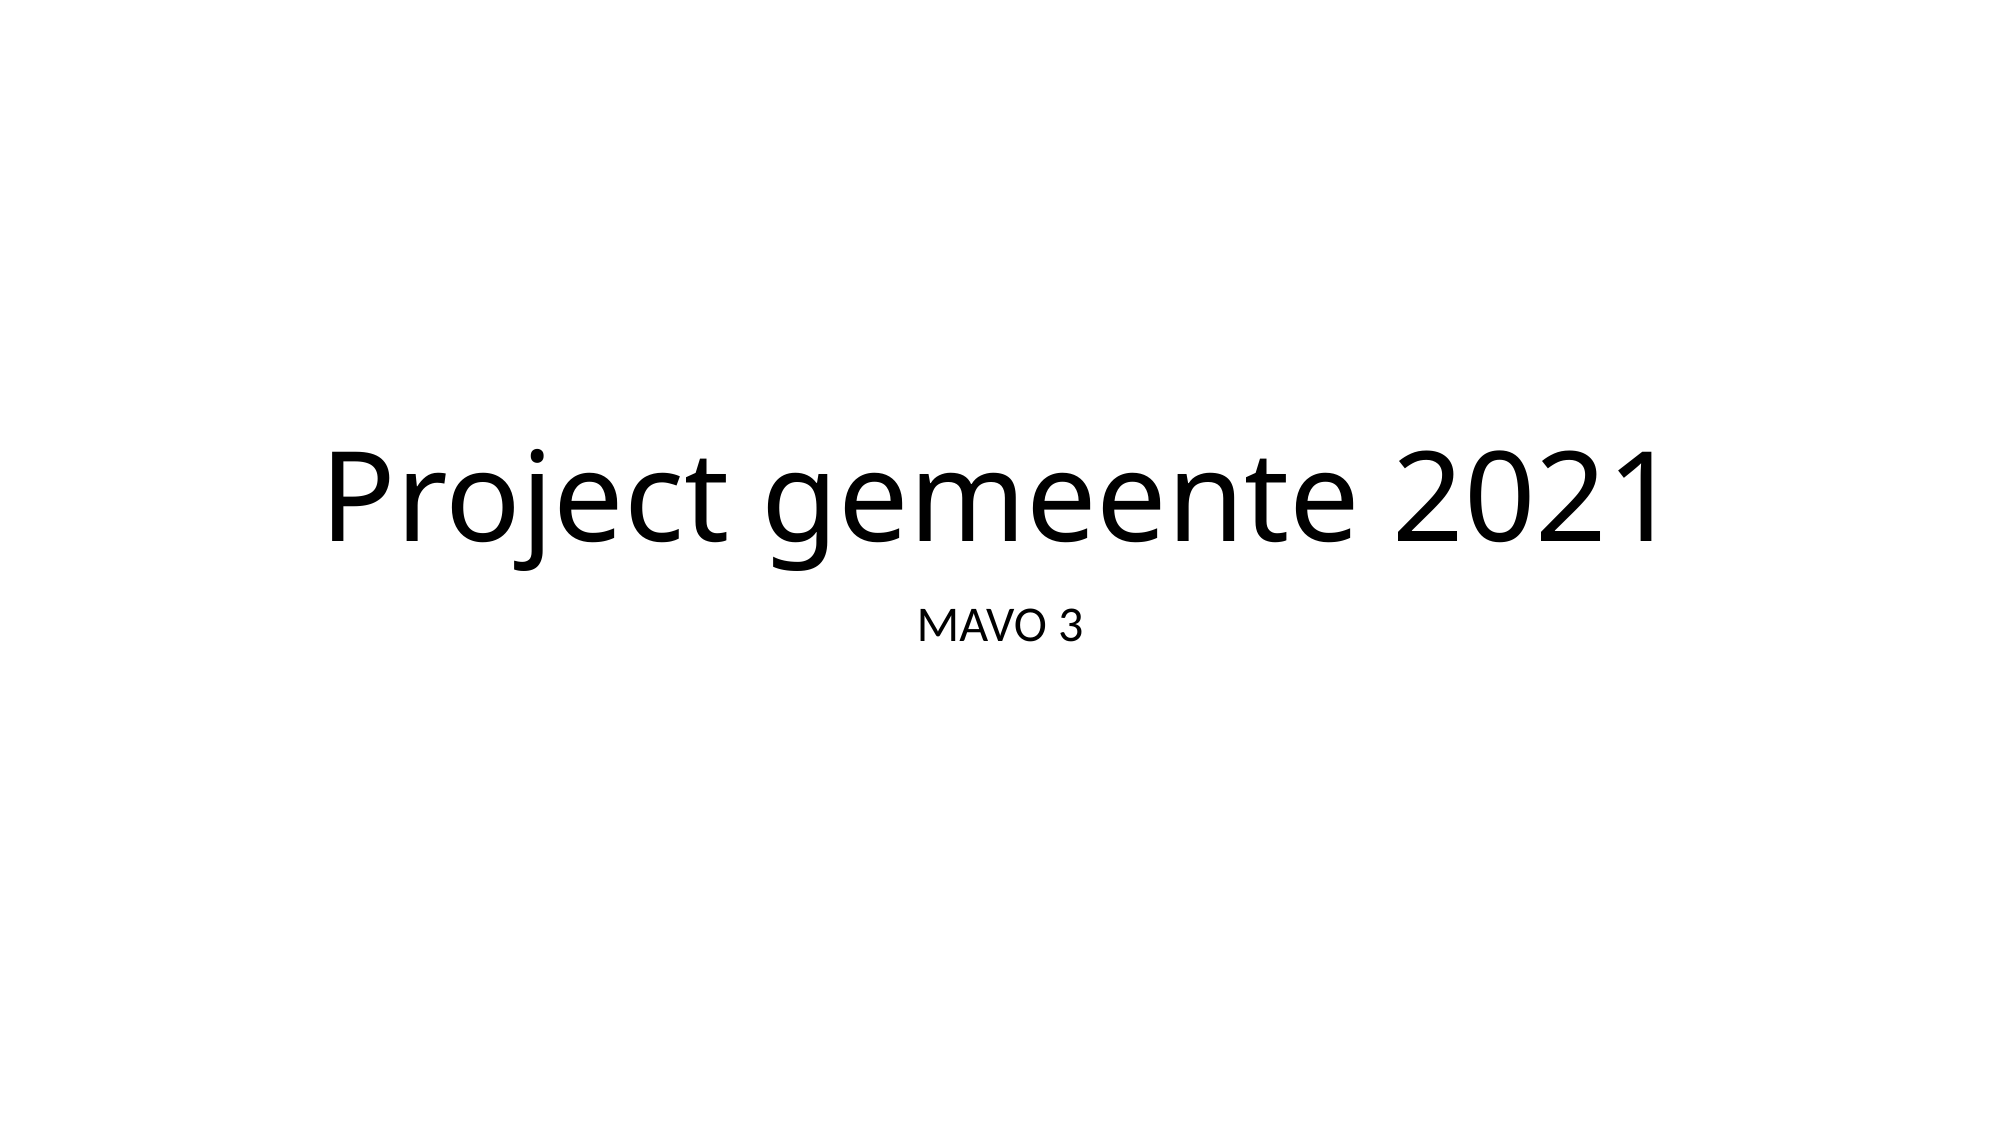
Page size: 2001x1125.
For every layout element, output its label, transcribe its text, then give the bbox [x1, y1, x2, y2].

title Project gemeente 2021 [249, 184, 1750, 576]
subtitle MAVO 3 [249, 590, 1750, 863]
